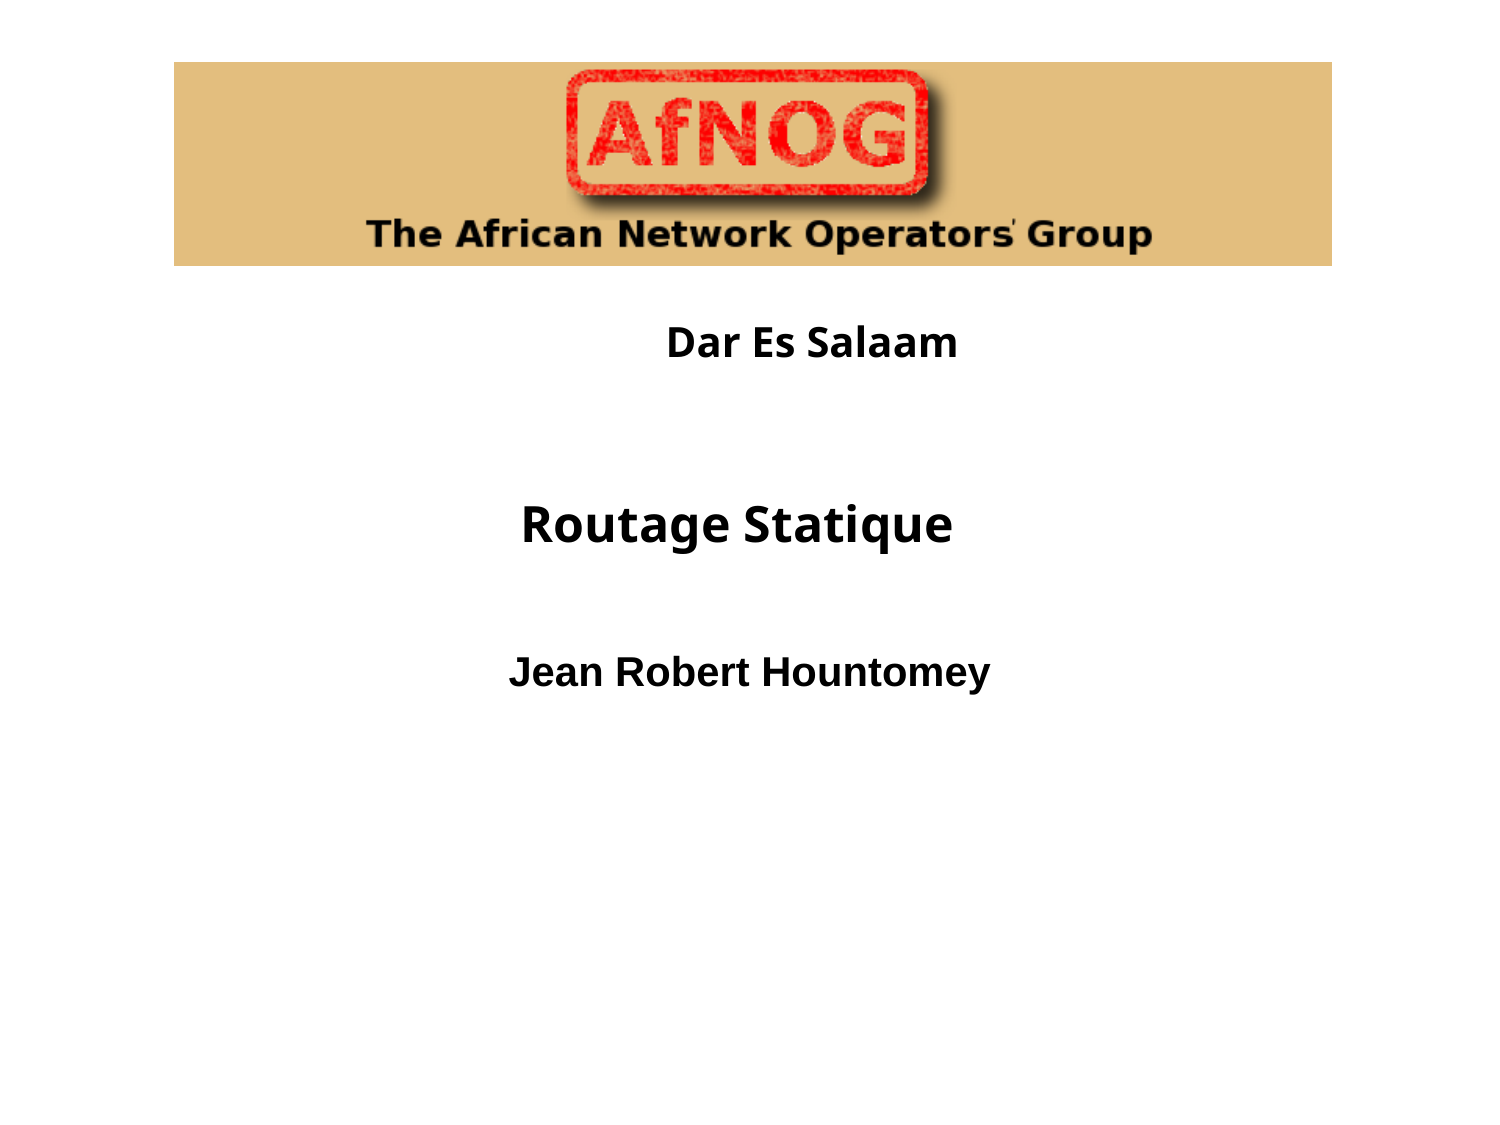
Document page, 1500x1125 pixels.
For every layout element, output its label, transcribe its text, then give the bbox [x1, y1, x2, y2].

picture [174, 62, 1332, 266]
text_box Dar Es Salaam [212, 312, 1413, 375]
text_box Jean Robert Hountomey [225, 637, 1276, 926]
title Routage Statique [99, 404, 1375, 621]
